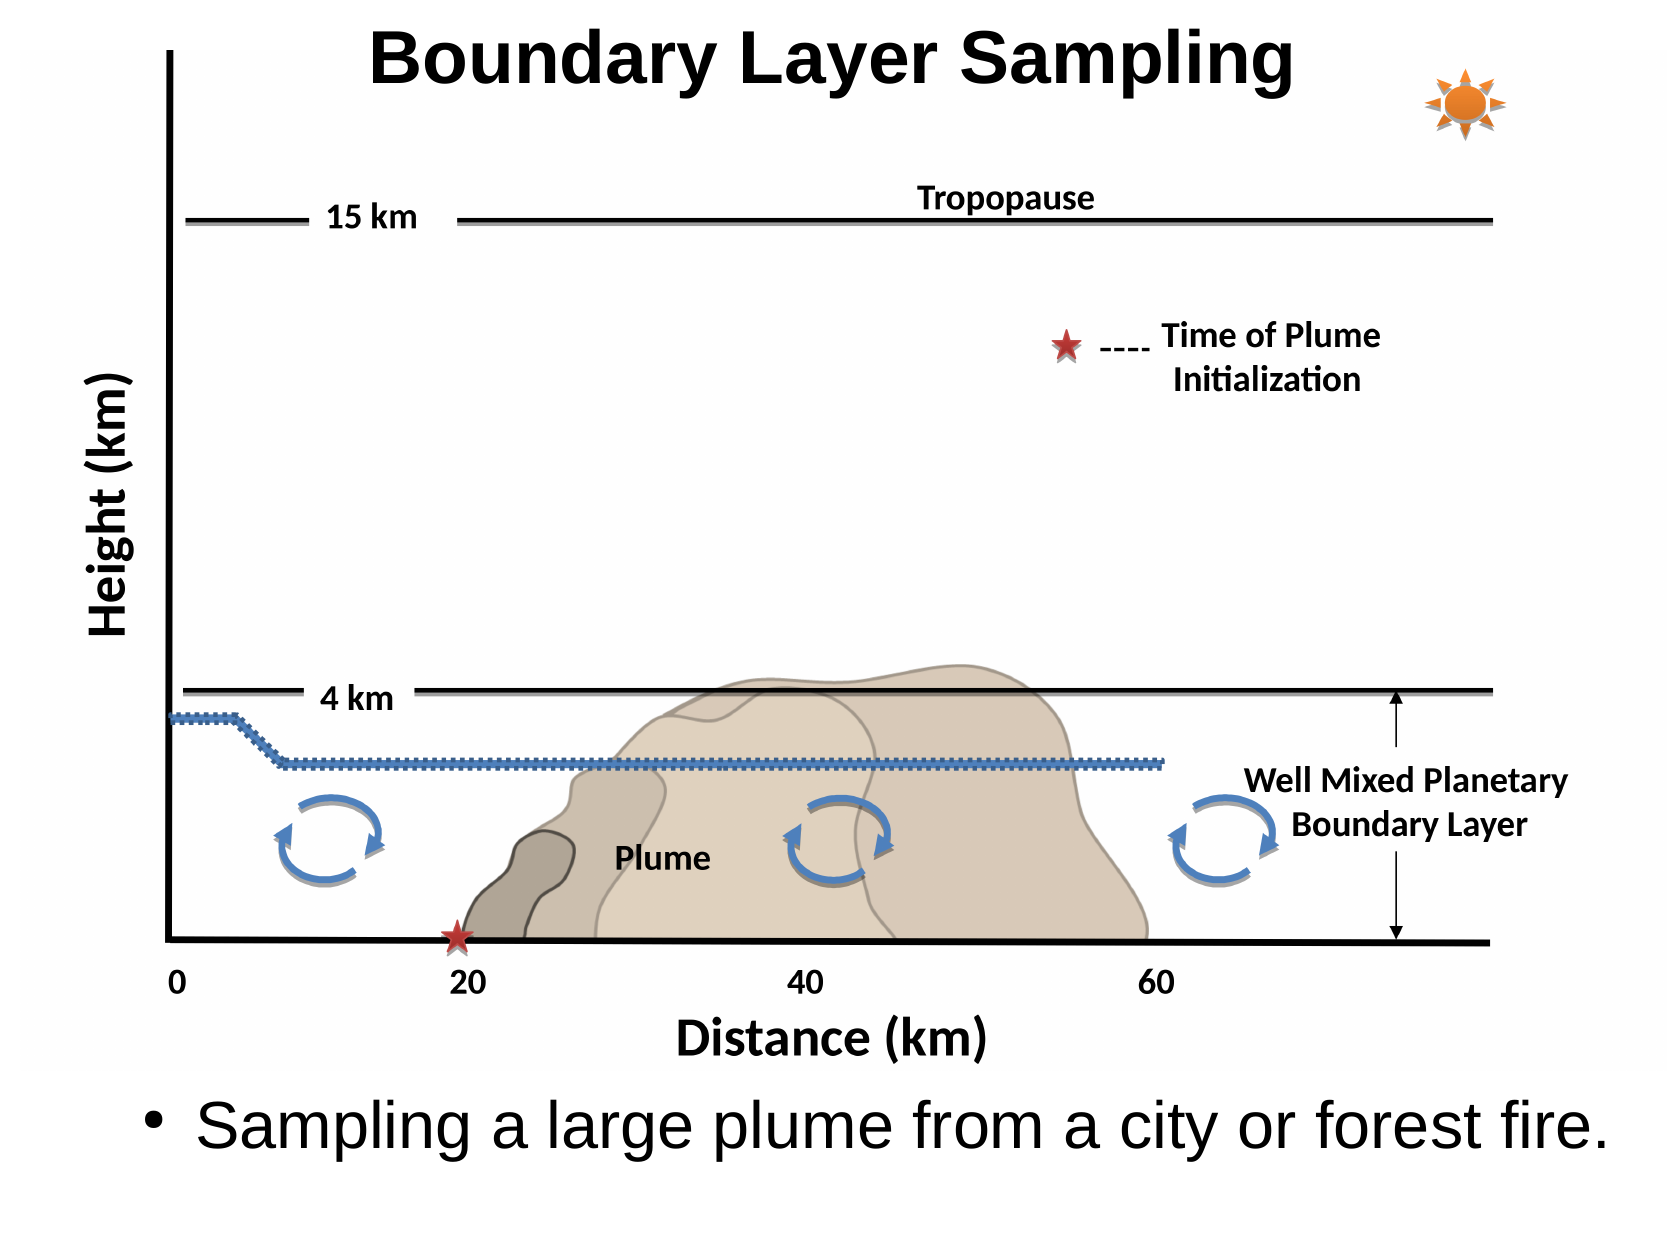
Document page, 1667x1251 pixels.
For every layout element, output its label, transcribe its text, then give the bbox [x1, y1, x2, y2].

text_box Boundary Layer Sampling [0, 2, 1667, 106]
list Sampling a large plume from a city or forest fire. [109, 1073, 1640, 1191]
picture [20, 106, 1667, 1071]
